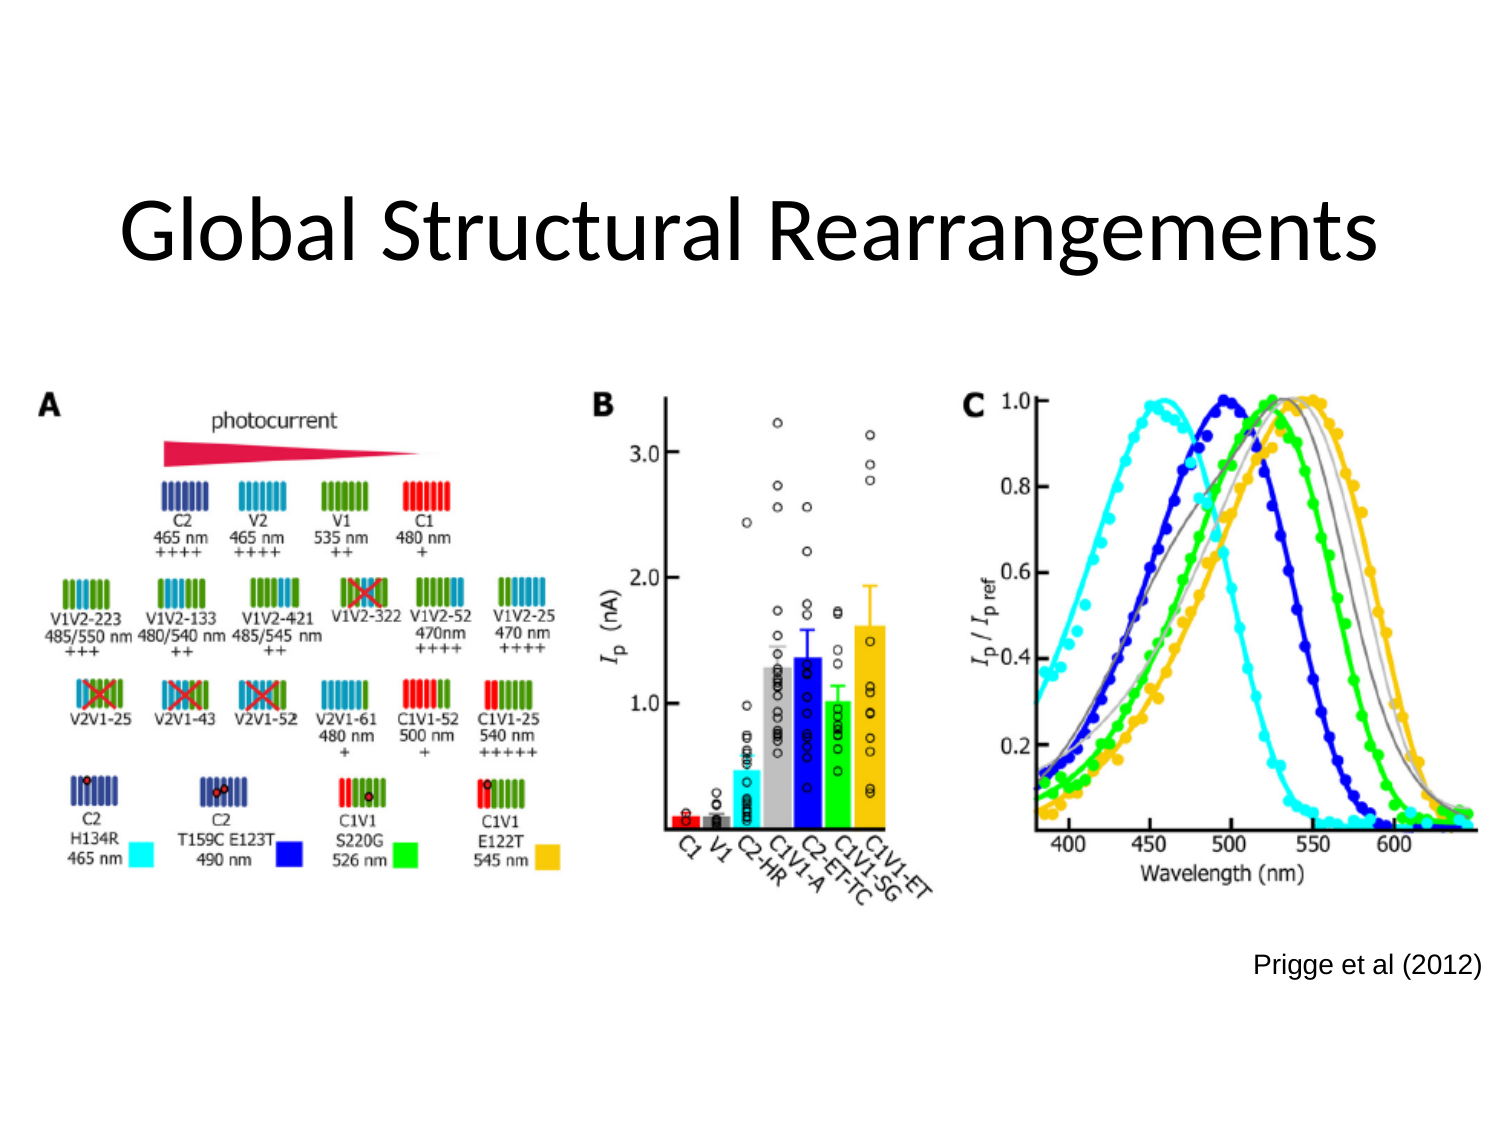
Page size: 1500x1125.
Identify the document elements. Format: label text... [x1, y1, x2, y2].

picture [11, 369, 1489, 918]
text_box Prigge et al (2012) [1238, 938, 1500, 989]
title Global Structural Rearrangements [103, 141, 1397, 306]
